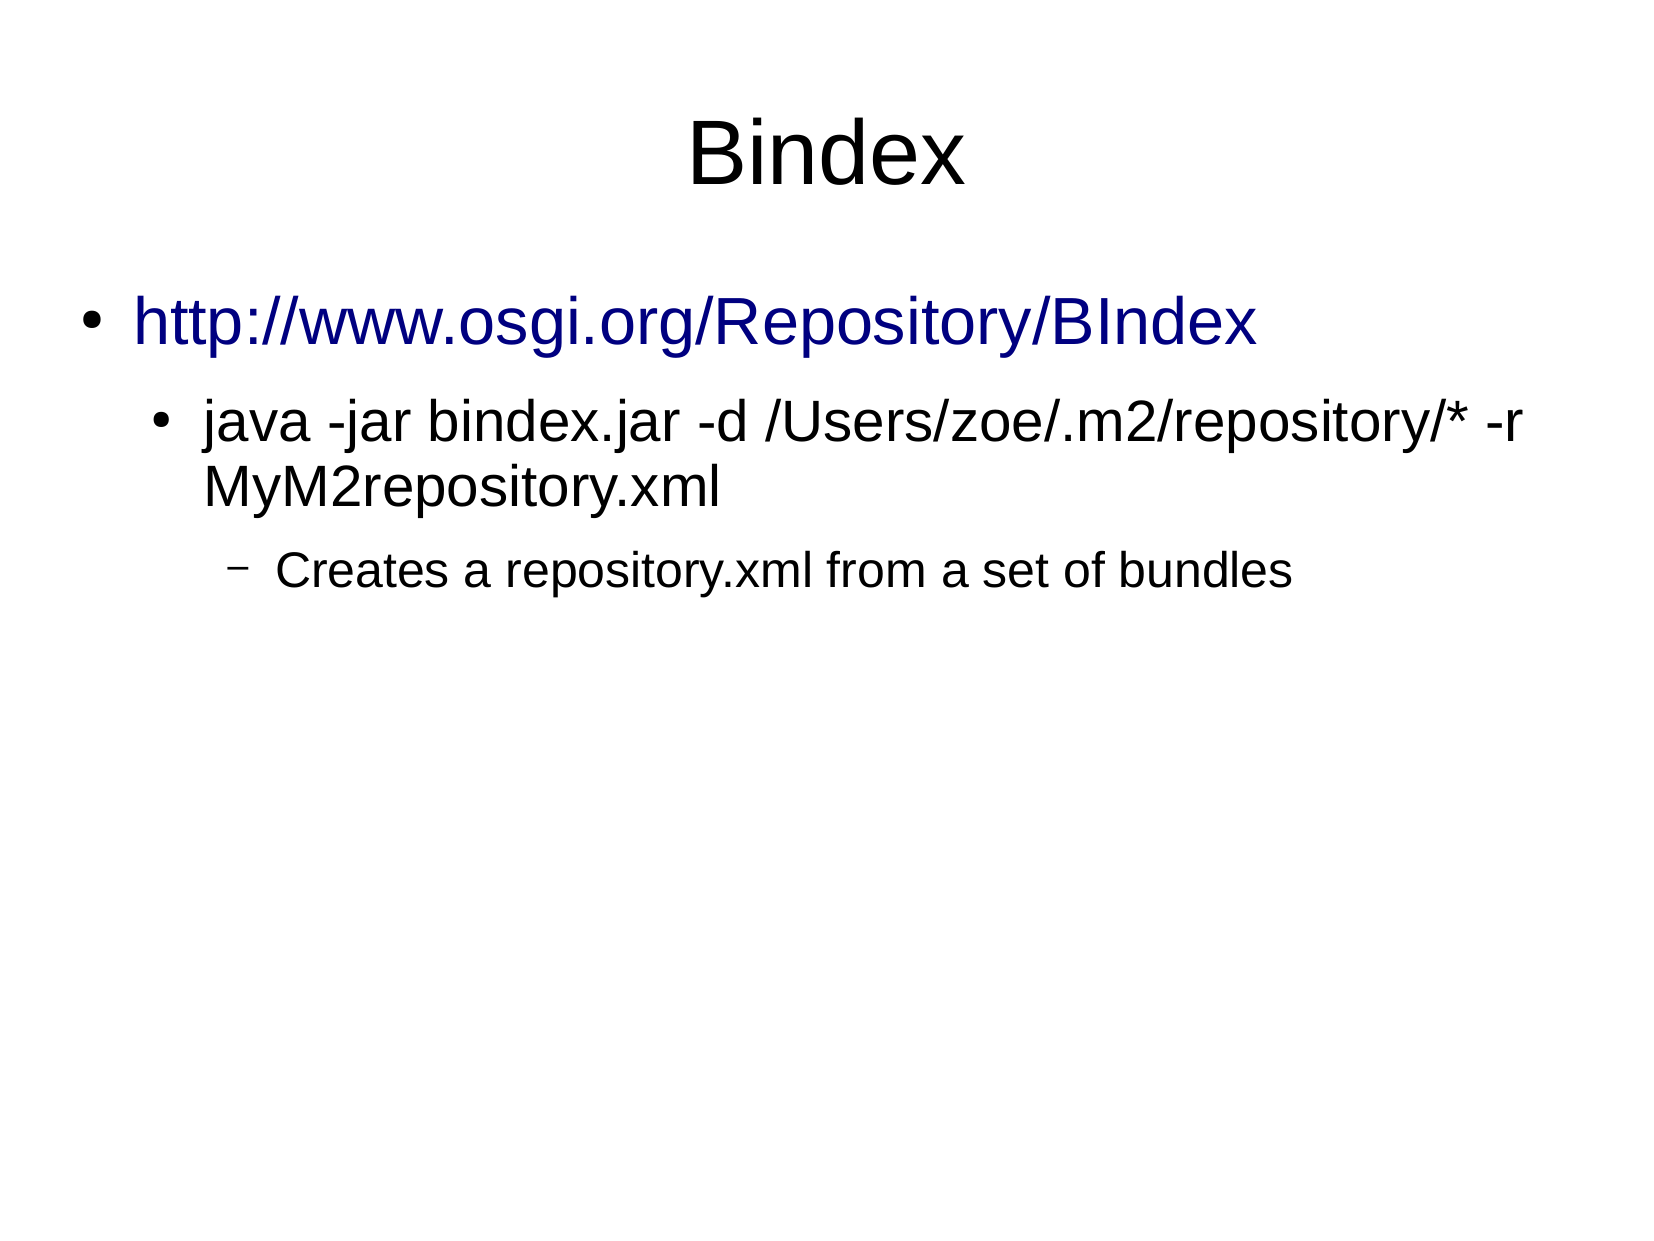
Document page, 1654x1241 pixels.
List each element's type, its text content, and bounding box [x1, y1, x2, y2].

list http://www.osgi.org/Repository/BIndex java -jar bindex.jar -d /Users/zoe/.m2/repository/* -r MyM2repository.xml Creates a repository.xml from a set of bundles [62, 284, 1551, 1089]
title Bindex [82, 56, 1571, 250]
